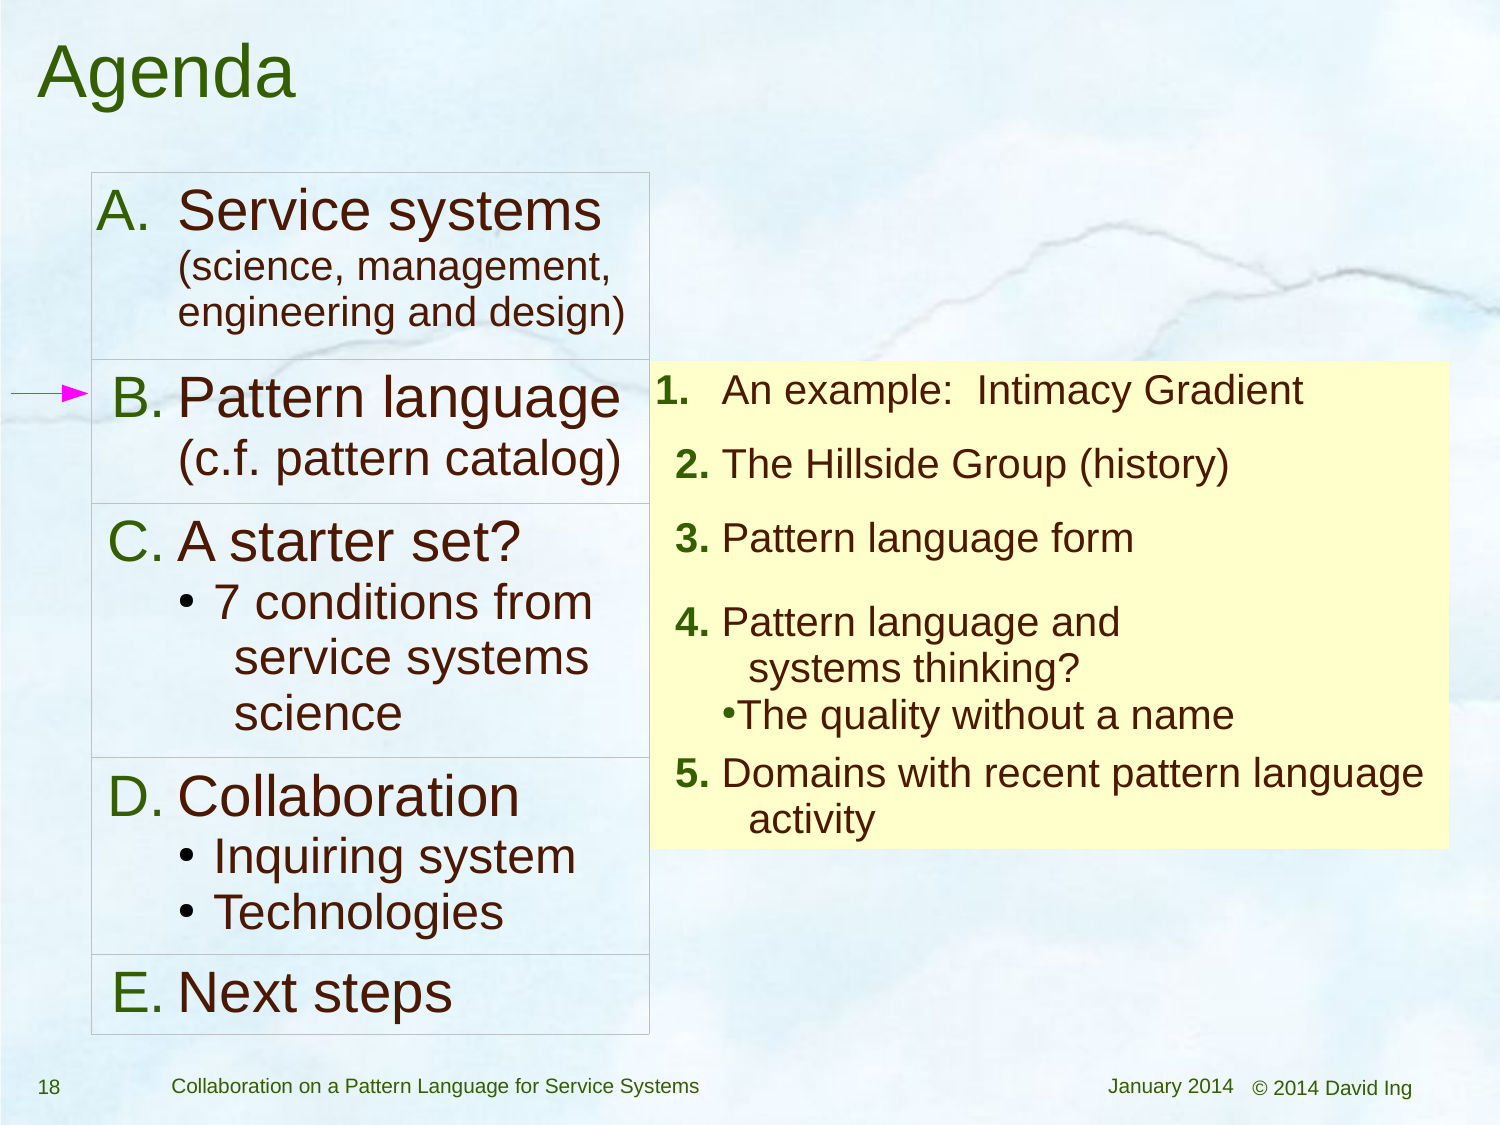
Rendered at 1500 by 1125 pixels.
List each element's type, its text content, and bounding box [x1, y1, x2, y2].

table_cell A starter set? 7 conditions from service systems science [172, 504, 649, 757]
table_cell Pattern language (c.f. pattern catalog) [172, 360, 649, 503]
table_cell C. [92, 504, 172, 757]
table_header A. [92, 173, 172, 359]
table_cell Domains with recent pattern language activity [716, 744, 1449, 849]
table_cell E. [92, 955, 172, 1034]
table_header 1. [650, 361, 716, 435]
table_cell The Hillside Group (history) [716, 435, 1449, 509]
title Agenda [37, 37, 1463, 152]
table_cell D. [92, 758, 172, 954]
table_cell 2. [650, 435, 716, 509]
table_cell 4. [650, 593, 716, 744]
table_cell 5. [650, 744, 716, 849]
table_header Service systems (science, management, engineering and design) [172, 173, 649, 359]
table_cell B. [92, 360, 172, 503]
table_header An example: Intimacy Gradient [716, 361, 1449, 435]
picture [0, 0, 1500, 1125]
table_cell Next steps [172, 955, 649, 1034]
table_cell Pattern language and systems thinking? The quality without a name [716, 593, 1449, 744]
table_cell Pattern language form [716, 509, 1449, 593]
table_cell Collaboration Inquiring system Technologies [172, 758, 649, 954]
table_cell 3. [650, 509, 716, 593]
